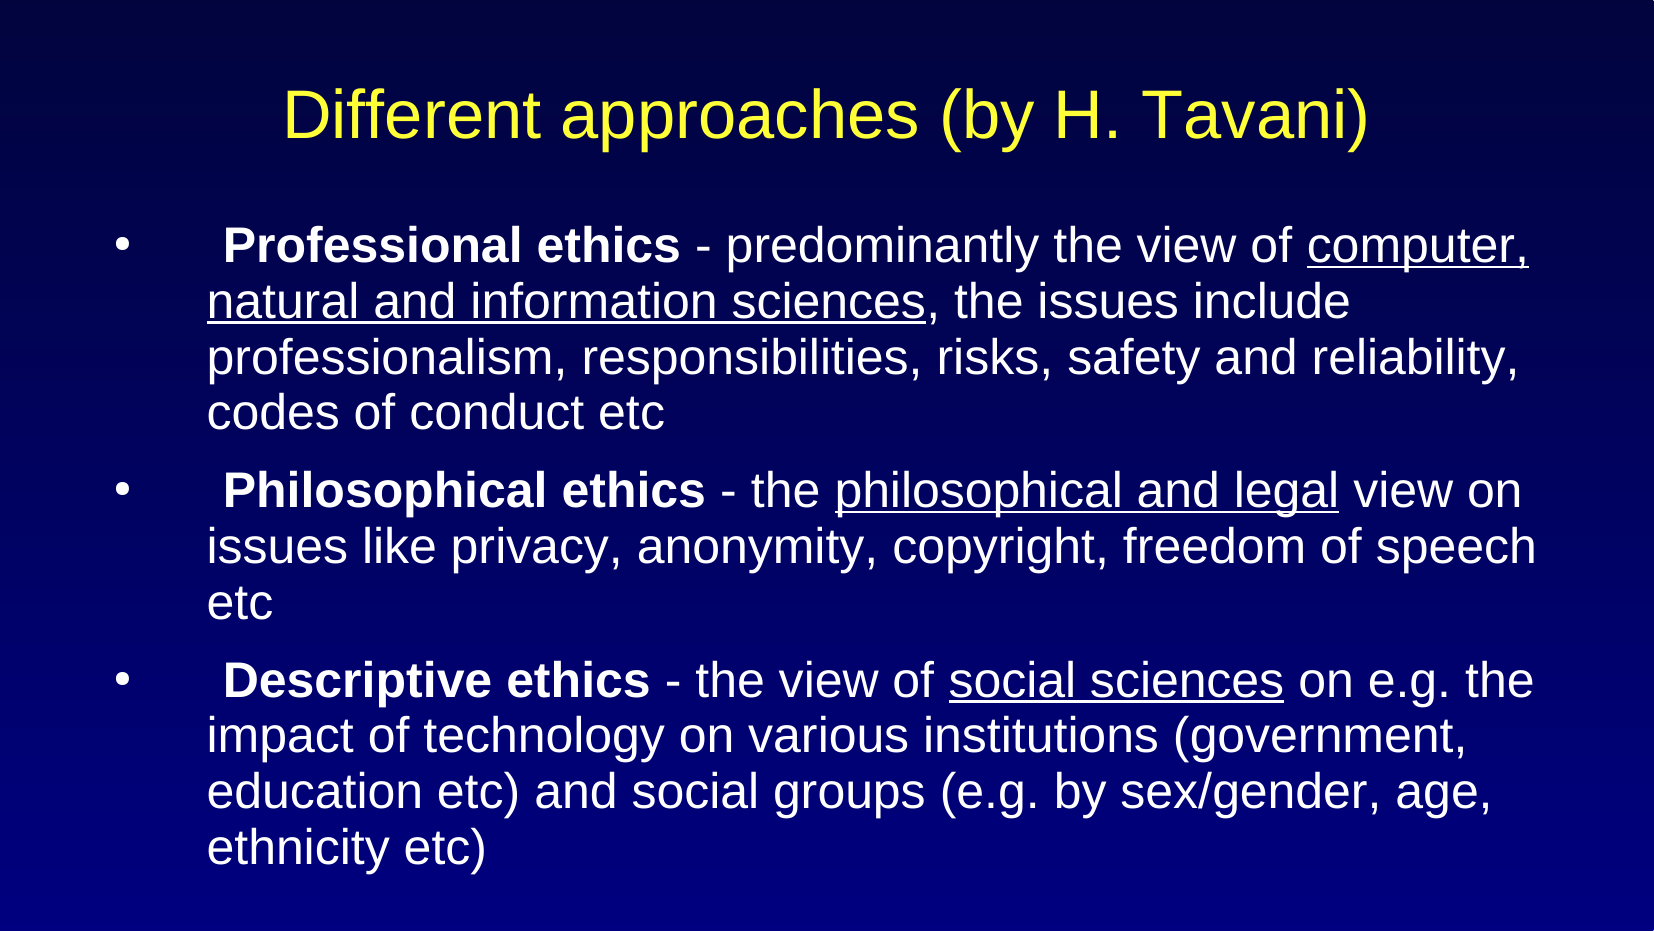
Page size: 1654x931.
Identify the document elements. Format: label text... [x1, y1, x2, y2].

list Professional ethics - predominantly the view of computer, natural and information sciences, the issues include professionalism, responsibilities, risks, safety and reliability, codes of conduct etc Philosophical ethics - the philosophical and legal view on issues like privacy, anonymity, copyright, freedom of speech etc Descriptive ethics - the view of social sciences on e.g. the impact of technology on various institutions (government, education etc) and social groups (e.g. by sex/gender, age, ethnicity etc) [82, 217, 1571, 876]
title Different approaches (by H. Tavani) [82, 37, 1571, 193]
